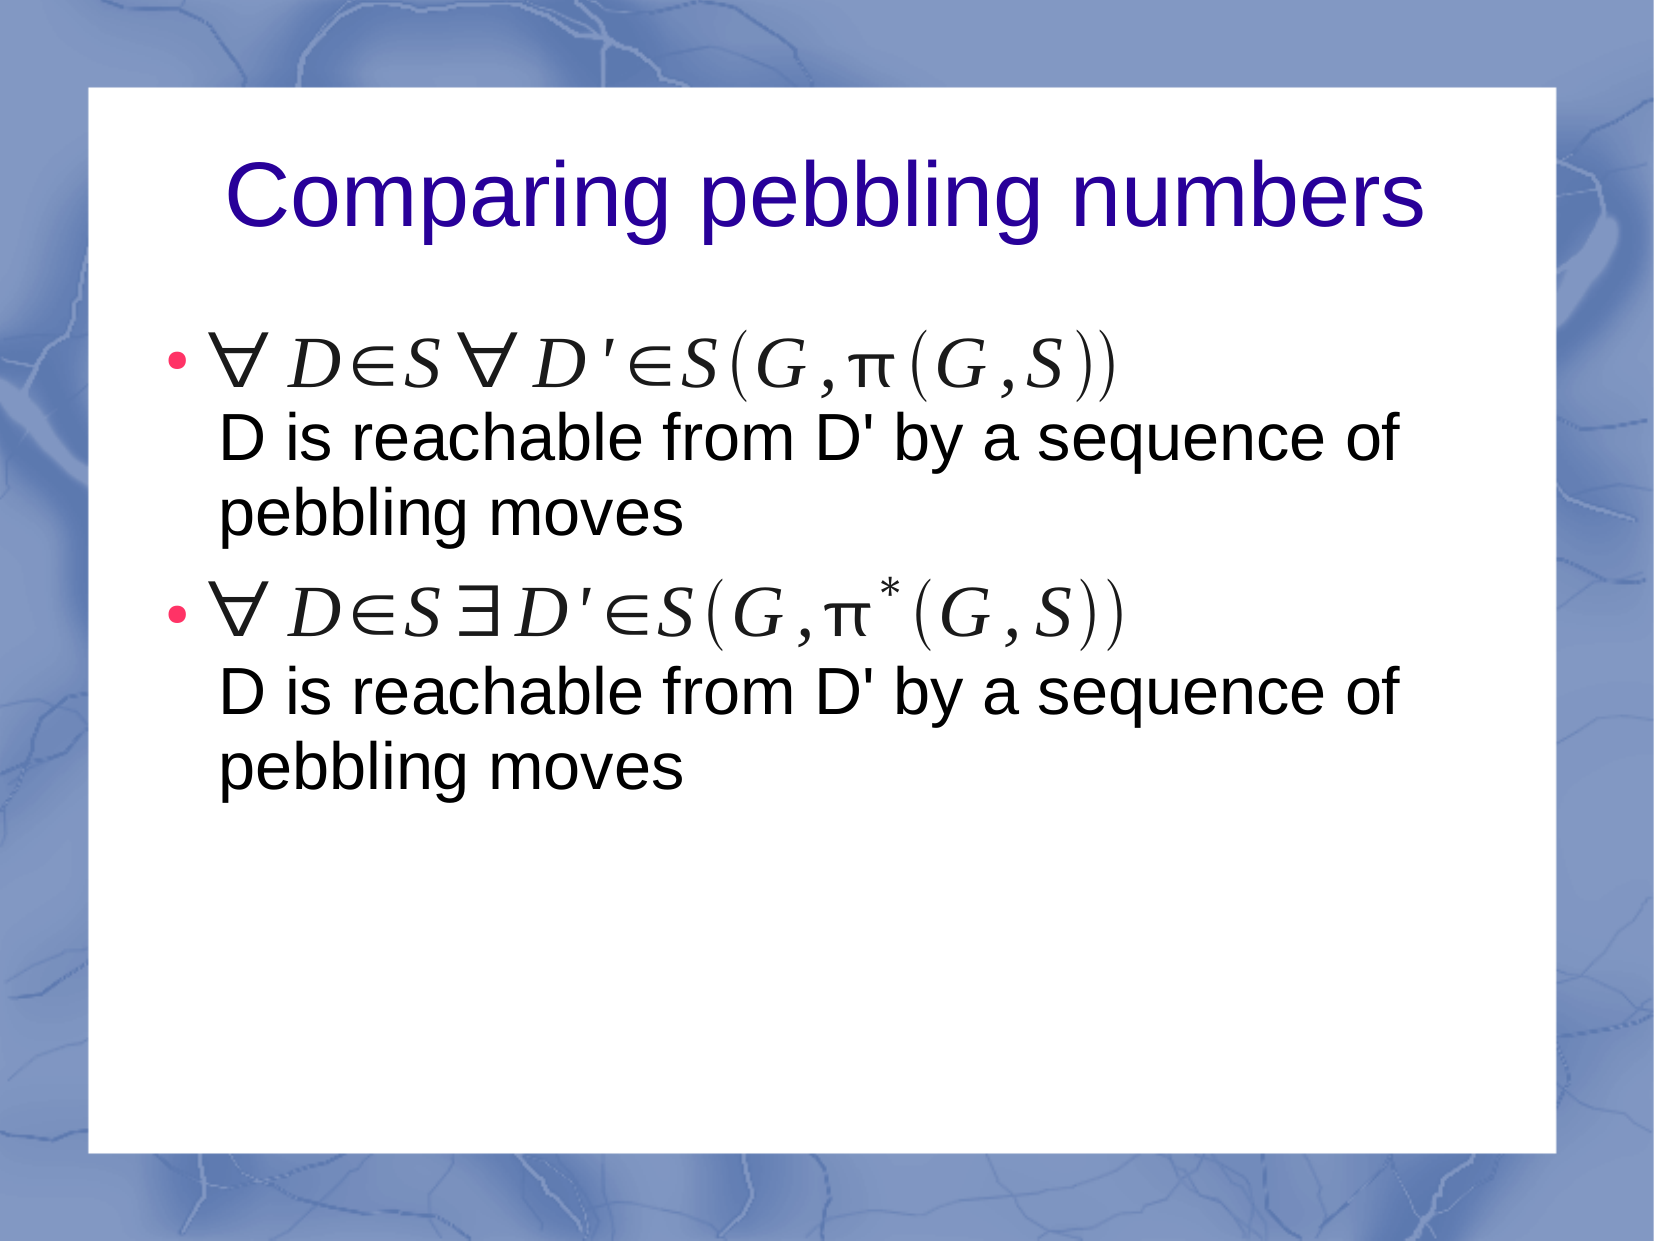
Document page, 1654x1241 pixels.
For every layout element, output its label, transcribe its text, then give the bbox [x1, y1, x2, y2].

chart [187, 322, 1137, 407]
picture [0, 0, 1654, 1241]
title Comparing pebbling numbers [118, 98, 1536, 291]
chart [187, 562, 1145, 657]
list D is reachable from D' by a sequence of pebbling moves D is reachable from D' by a sequence of pebbling moves [147, 325, 1506, 1130]
